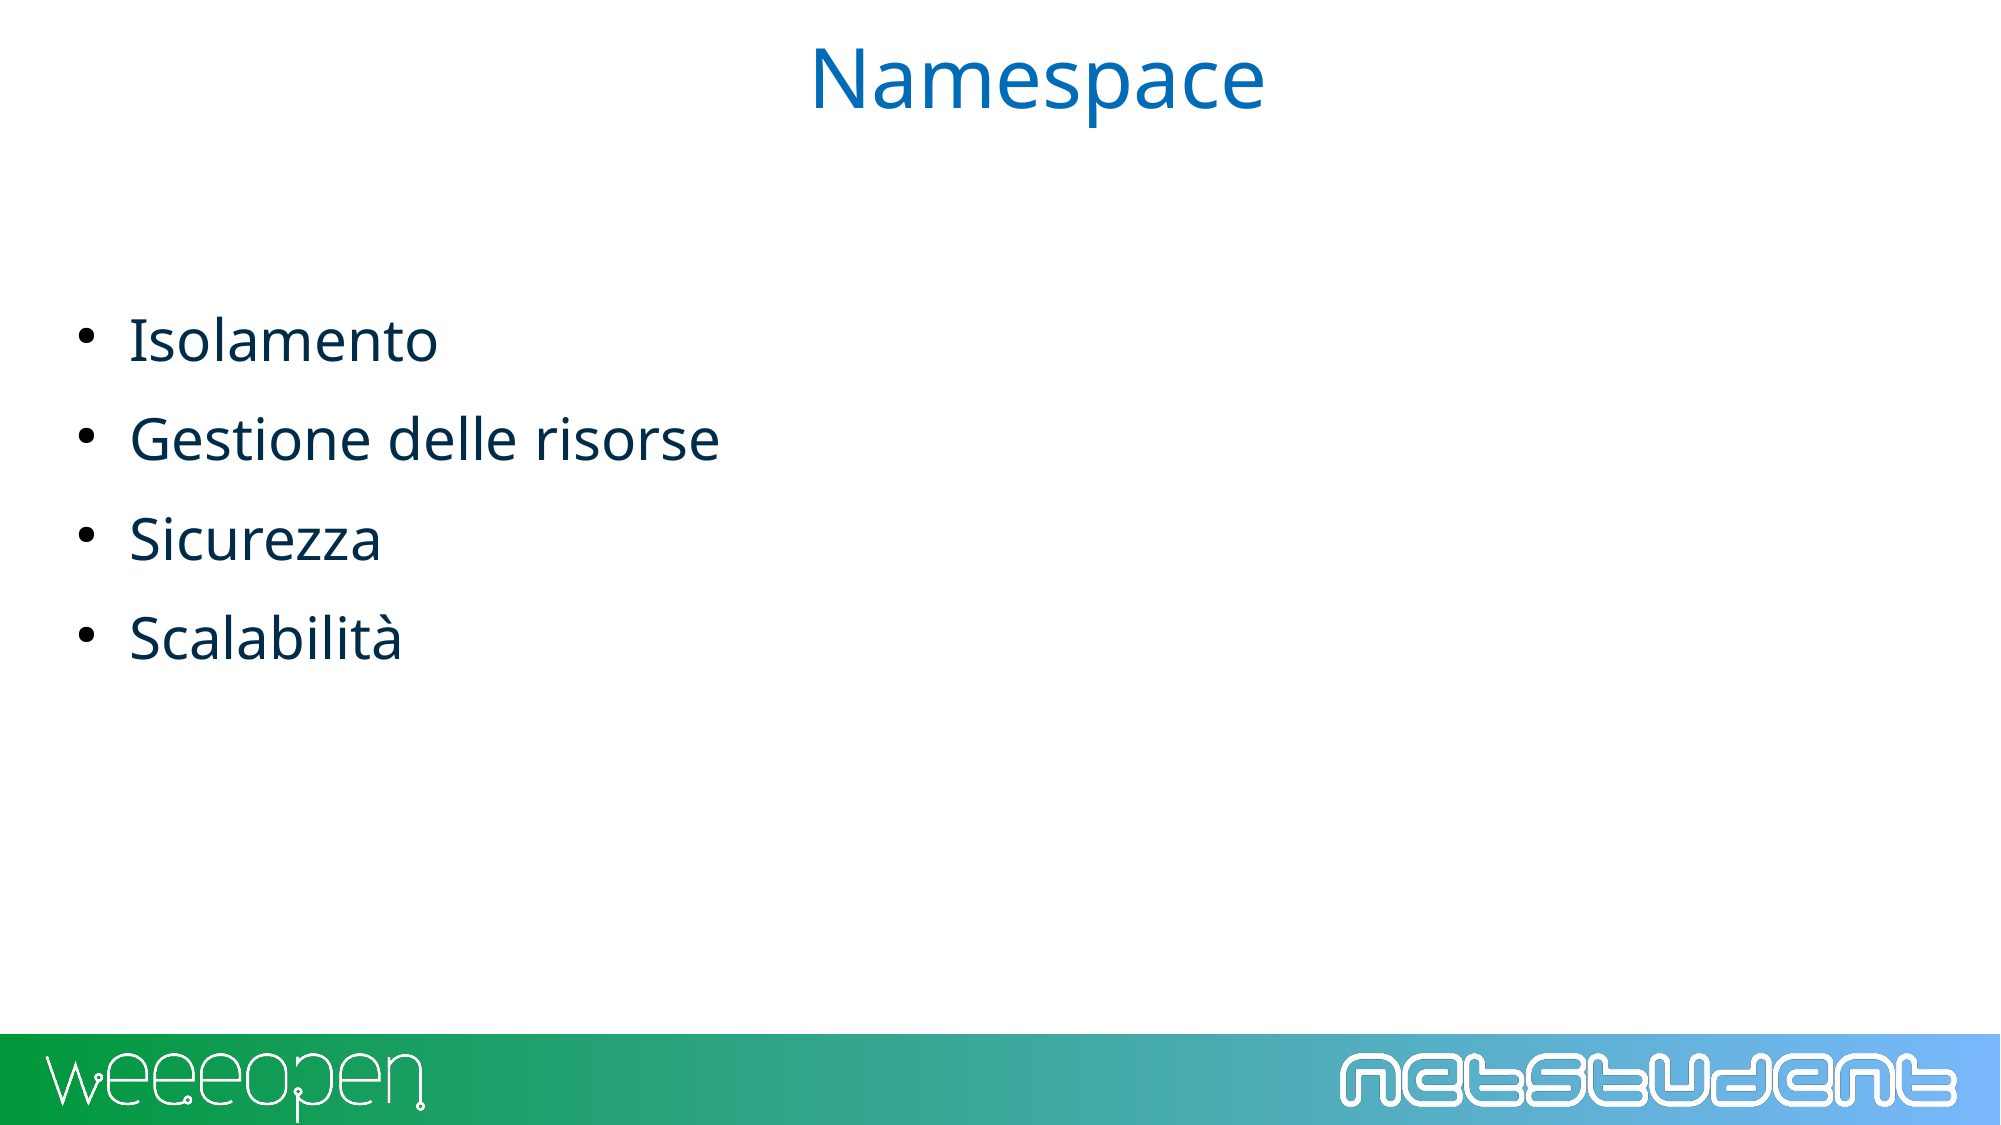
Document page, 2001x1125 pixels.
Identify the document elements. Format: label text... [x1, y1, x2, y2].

picture [45, 1053, 425, 1123]
title Namespace [43, 29, 1959, 247]
picture [1340, 1053, 1957, 1107]
list Isolamento Gestione delle risorse Sicurezza Scalabilità [43, 295, 1959, 1010]
